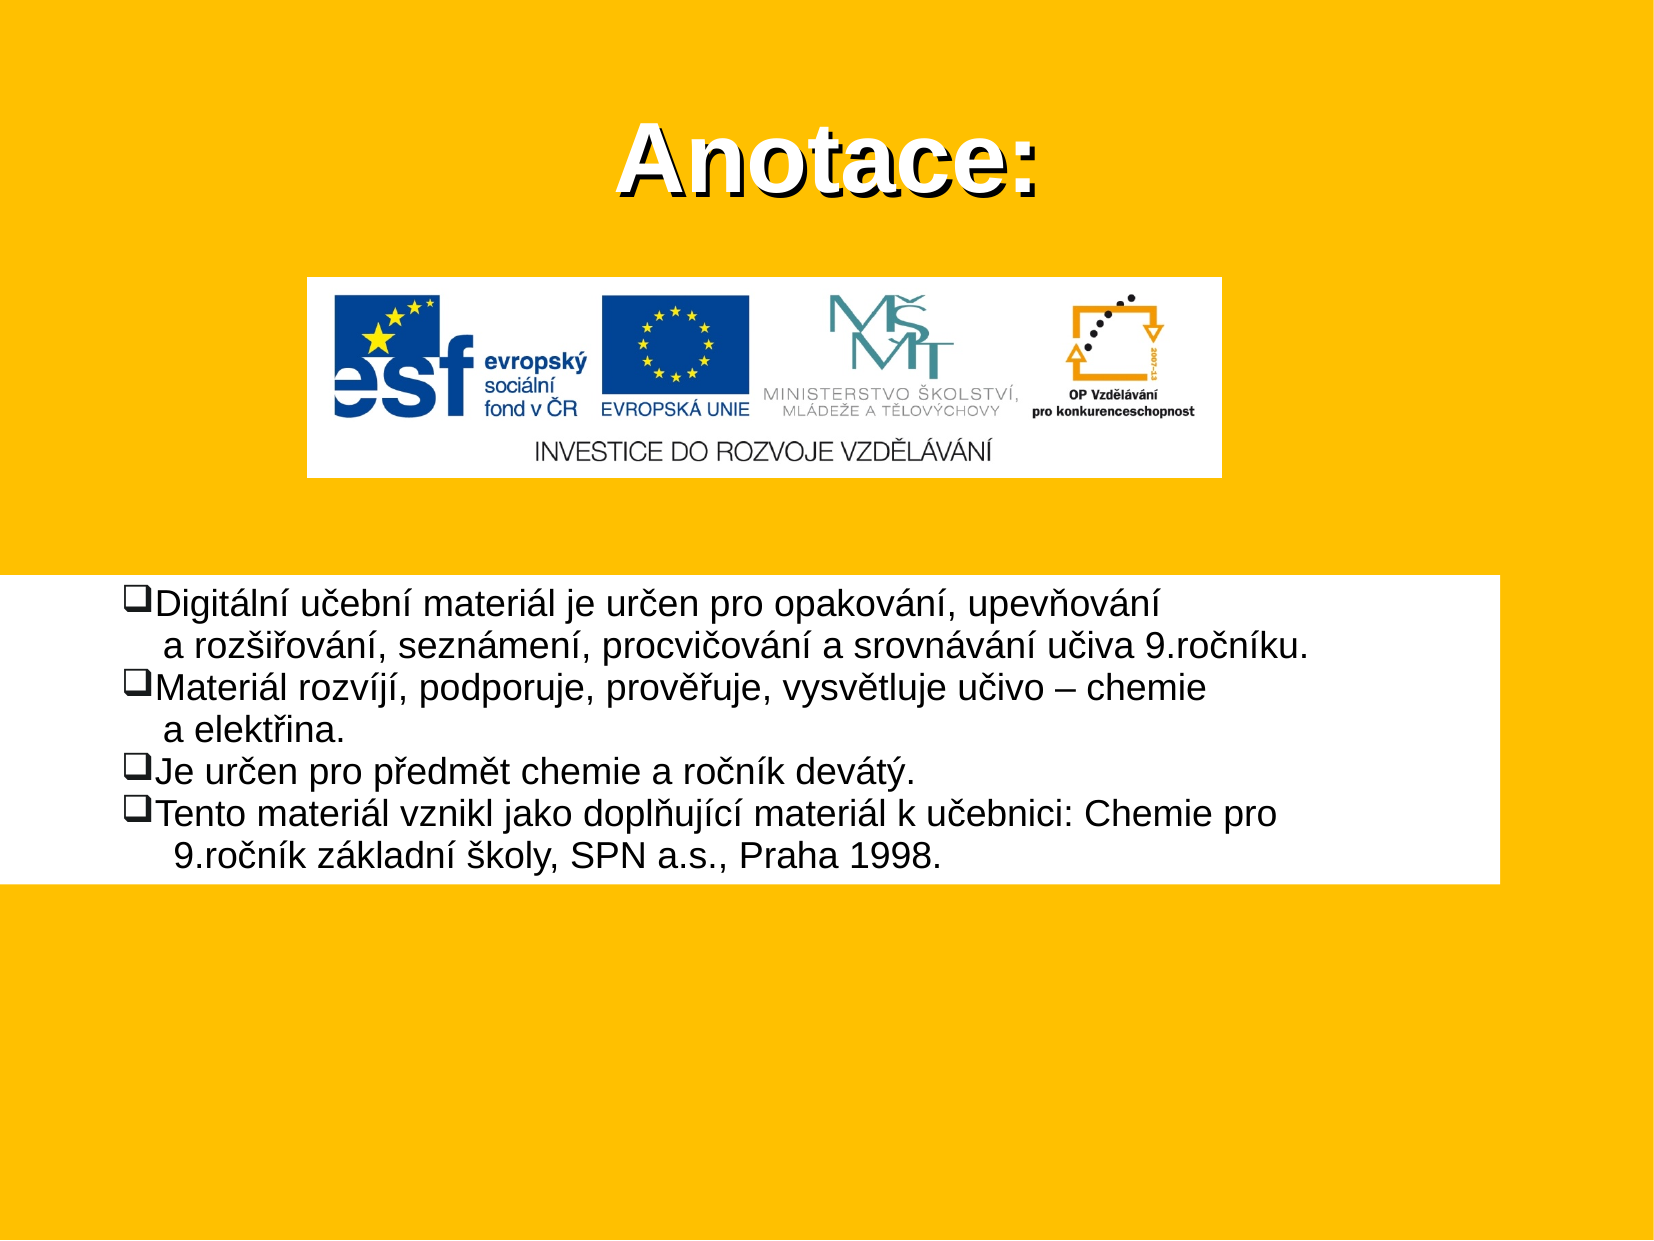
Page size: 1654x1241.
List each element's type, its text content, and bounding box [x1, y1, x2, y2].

text_box Digitální učební materiál je určen pro opakování, upevňování a rozšiřování, seznámení, procvičování a srovnávání učiva 9.ročníku. Materiál rozvíjí, podporuje, prověřuje, vysvětluje učivo – chemie a elektřina. Je určen pro předmět chemie a ročník devátý. Tento materiál vznikl jako doplňující materiál k učebnici: Chemie pro 9.ročník základní školy, SPN a.s., Praha 1998. [0, 575, 1501, 885]
picture [307, 277, 1222, 478]
title Anotace: [82, 49, 1571, 257]
